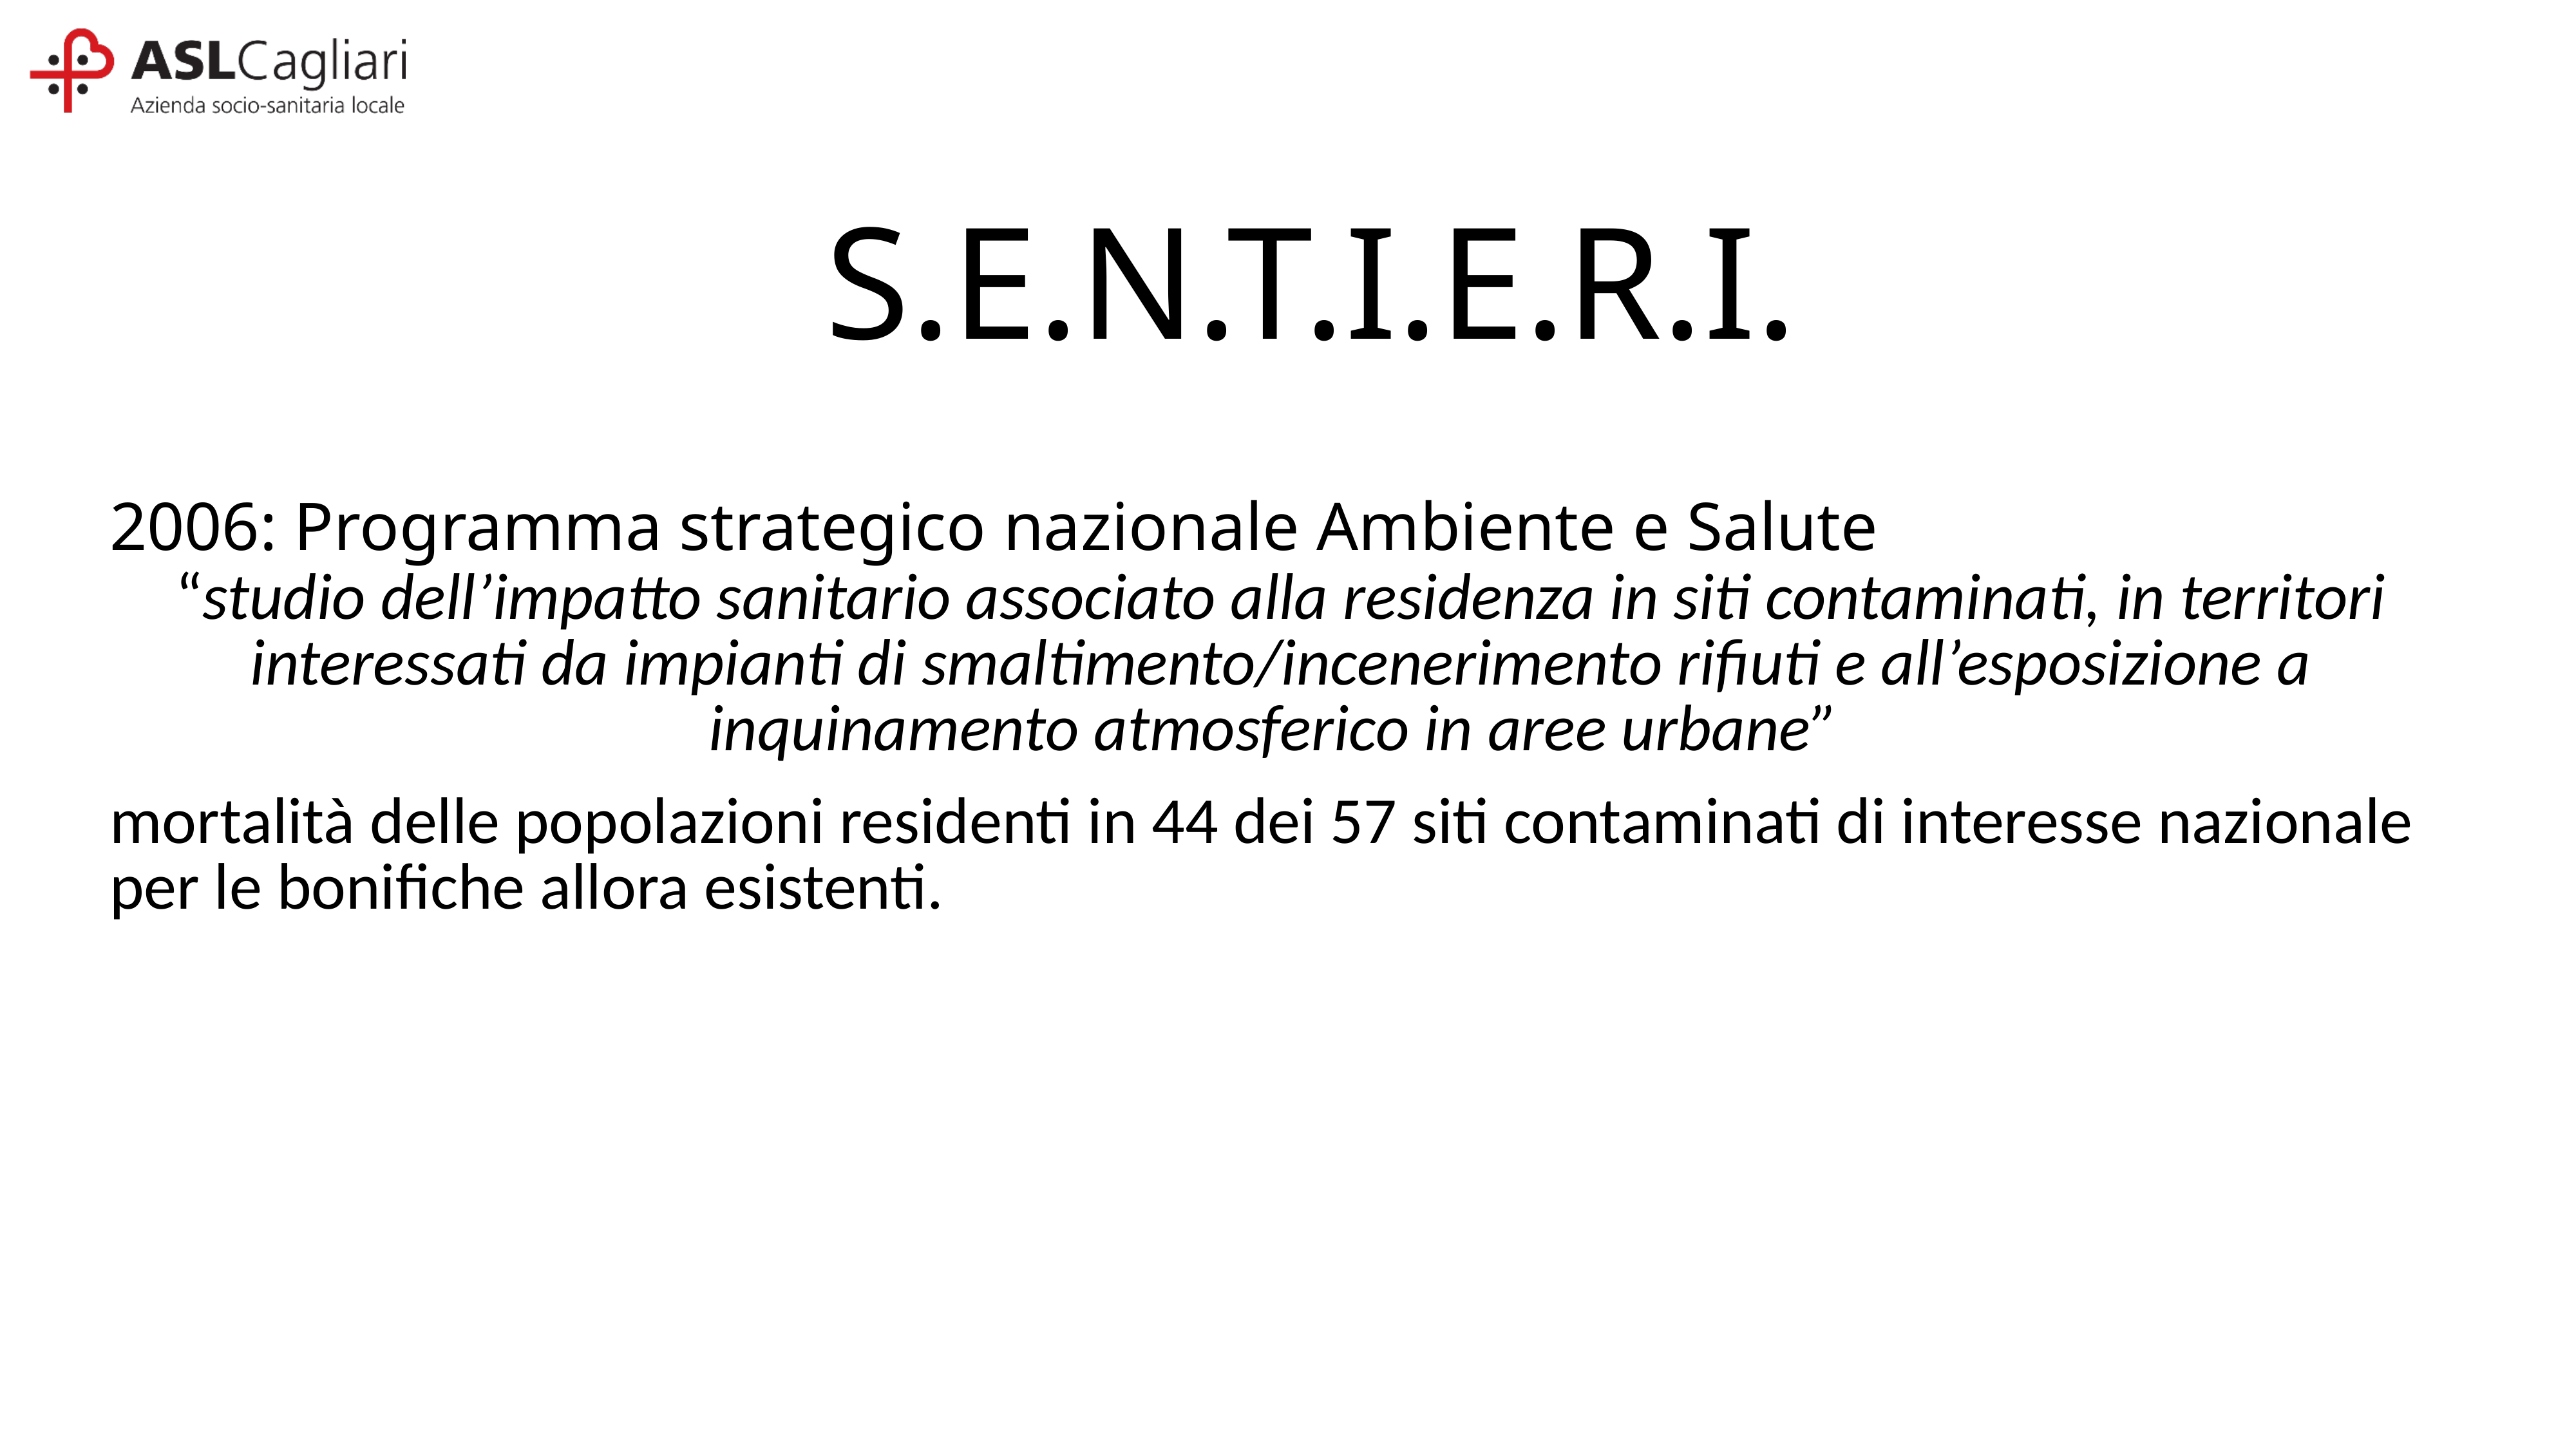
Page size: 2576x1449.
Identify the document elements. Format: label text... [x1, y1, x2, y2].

picture [29, 25, 406, 120]
text_box S.E.N.T.I.E.R.I. [345, 182, 2278, 382]
text_box 2006: Programma strategico nazionale Ambiente e Salute “studio dell’impatto sanitario associato alla residenza in siti contaminati, in territori interessati da impianti di smaltimento/incenerimento rifiuti e all’esposizione a inquinamento atmosferico in aree urbane” mortalità delle popolazioni residenti in 44 dei 57 siti contaminati di interesse nazionale per le bonifiche allora esistenti. [100, 475, 2462, 1081]
